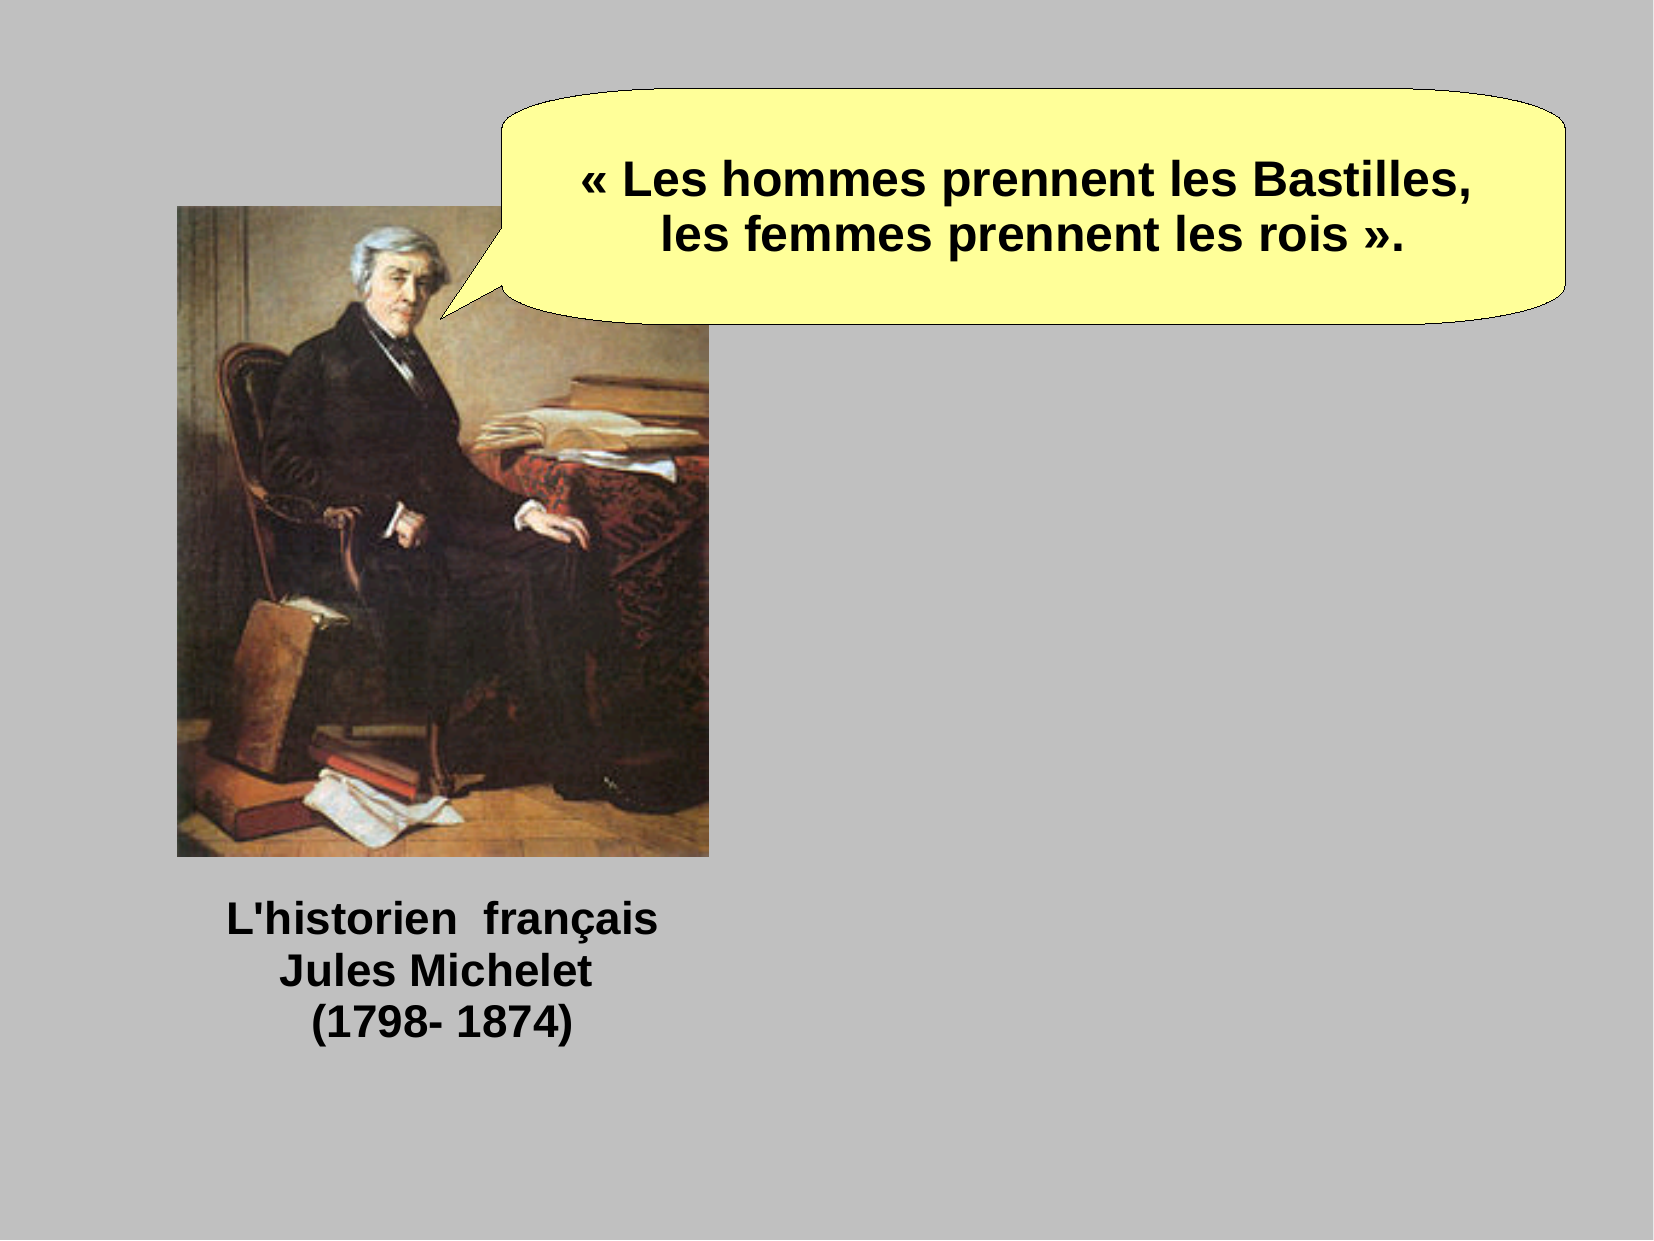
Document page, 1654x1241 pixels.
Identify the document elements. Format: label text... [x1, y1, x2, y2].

text_box L'historien français Jules Michelet (1798- 1874) [177, 885, 709, 1058]
picture [177, 206, 709, 857]
text_box « Les hommes prennent les Bastilles, les femmes prennent les rois ». [440, 88, 1566, 325]
